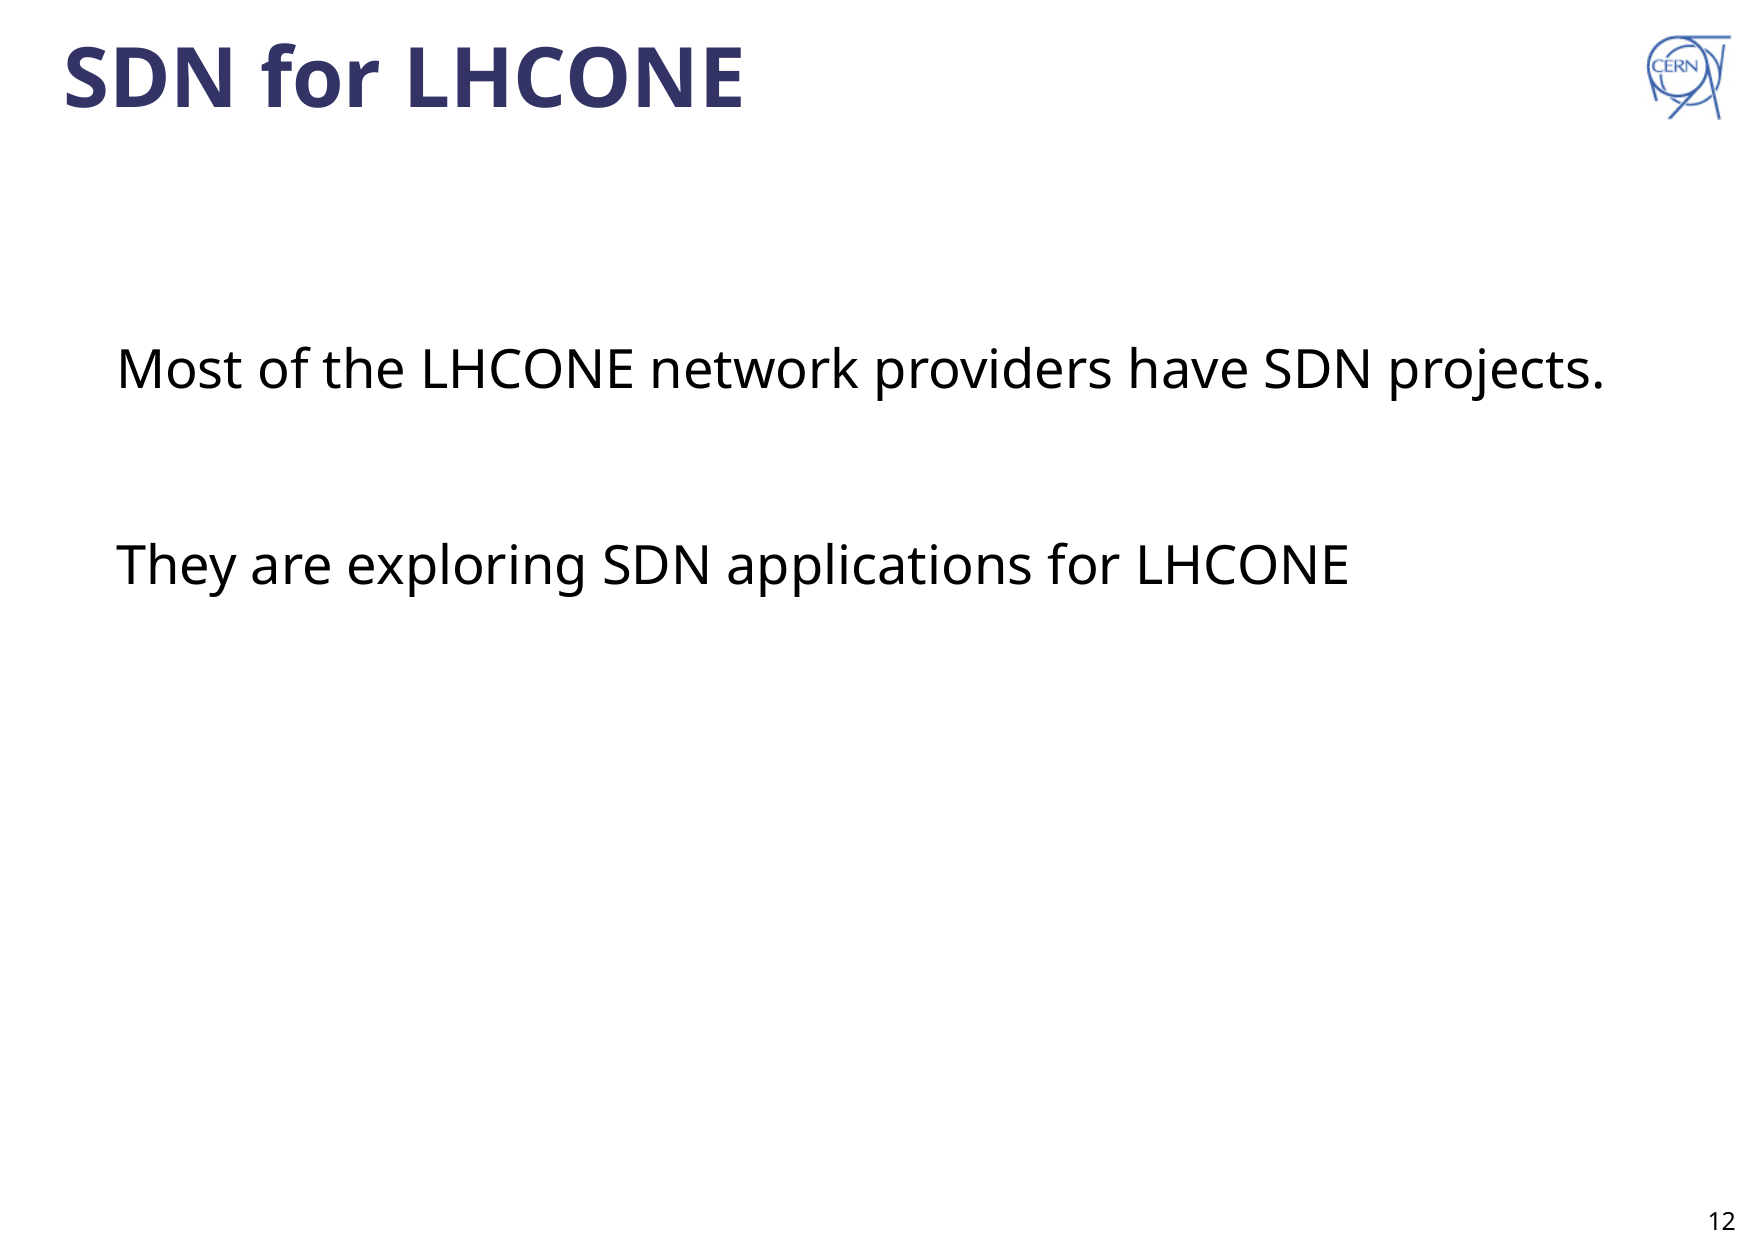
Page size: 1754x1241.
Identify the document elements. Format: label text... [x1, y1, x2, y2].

text_box Most of the LHCONE network providers have SDN projects. They are exploring SDN applications for LHCONE [101, 225, 1654, 1208]
picture [1646, 34, 1732, 120]
title SDN for LHCONE [63, 0, 1621, 166]
